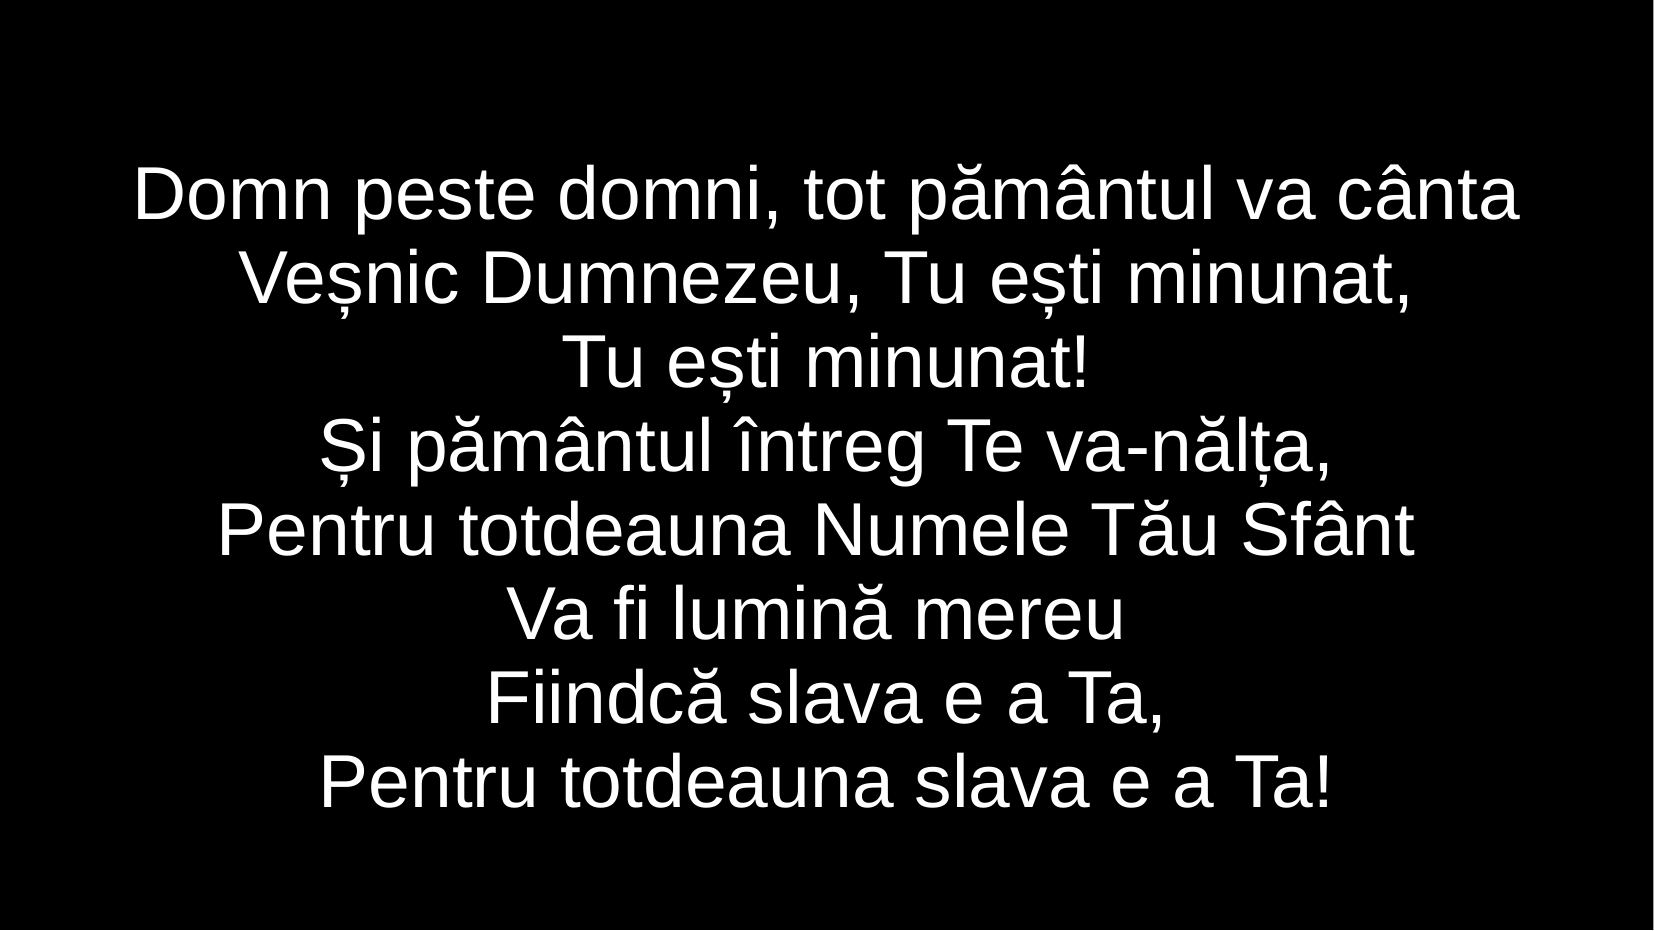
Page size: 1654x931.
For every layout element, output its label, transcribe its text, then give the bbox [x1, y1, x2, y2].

text_box Domn peste domni, tot pământul va cânta Veșnic Dumnezeu, Tu ești minunat, Tu ești minunat! Și pământul întreg Te va-nălța, Pentru totdeauna Numele Tău Sfânt Va fi lumină mereu Fiindcă slava e a Ta, Pentru totdeauna slava e a Ta! [82, 151, 1571, 824]
